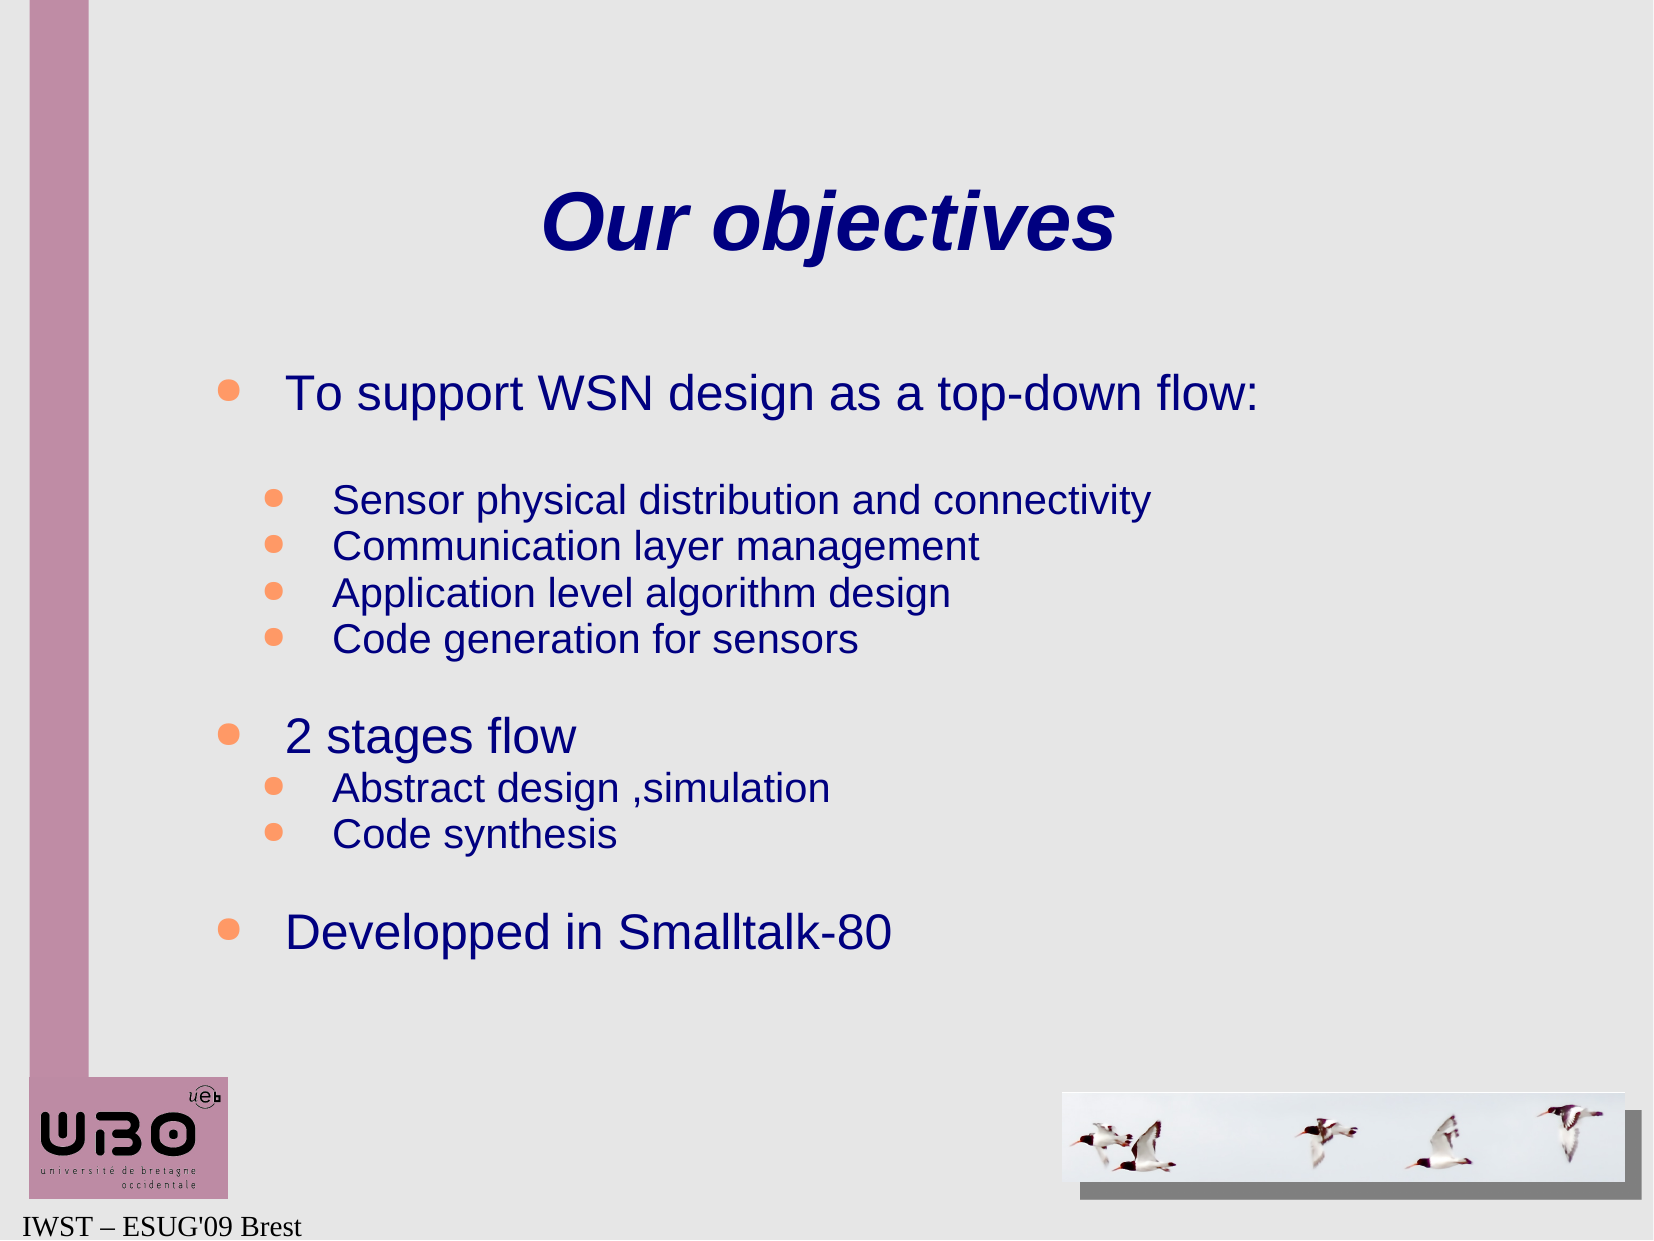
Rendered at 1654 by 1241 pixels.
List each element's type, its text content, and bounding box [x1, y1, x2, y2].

list To support WSN design as a top-down flow: Sensor physical distribution and connectivity Communication layer management Application level algorithm design Code generation for sensors 2 stages flow Abstract design ,simulation Code synthesis Developped in Smalltalk-80 [178, 364, 1570, 1132]
picture [1062, 1092, 1625, 1182]
title Our objectives [123, 118, 1536, 326]
picture [29, 1077, 228, 1199]
